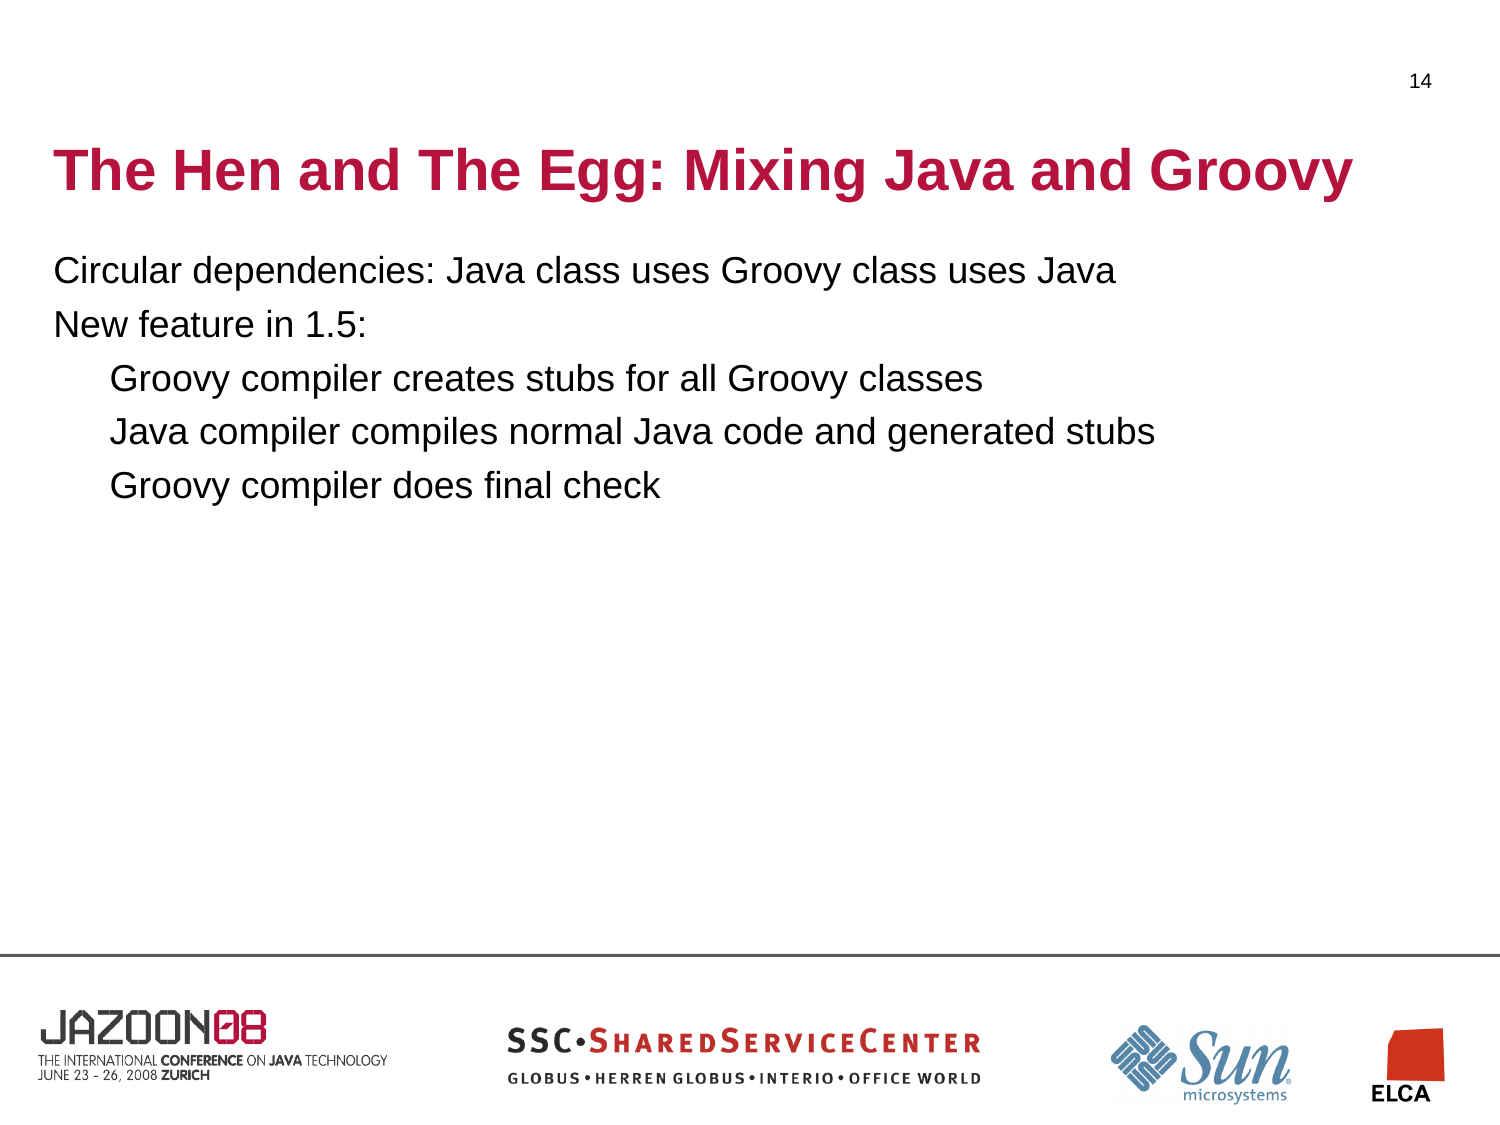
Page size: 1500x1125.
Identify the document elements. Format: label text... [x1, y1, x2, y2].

picture [37, 1007, 387, 1084]
list Circular dependencies: Java class uses Groovy class uses Java New feature in 1.5: Groovy compiler creates stubs for all Groovy classes Java compiler compiles normal Java code and generated stubs Groovy compiler does final check [53, 249, 1447, 938]
picture [1107, 1021, 1294, 1107]
picture [1370, 1025, 1446, 1105]
title The Hen and The Egg: Mixing Java and Groovy [53, 119, 1447, 231]
